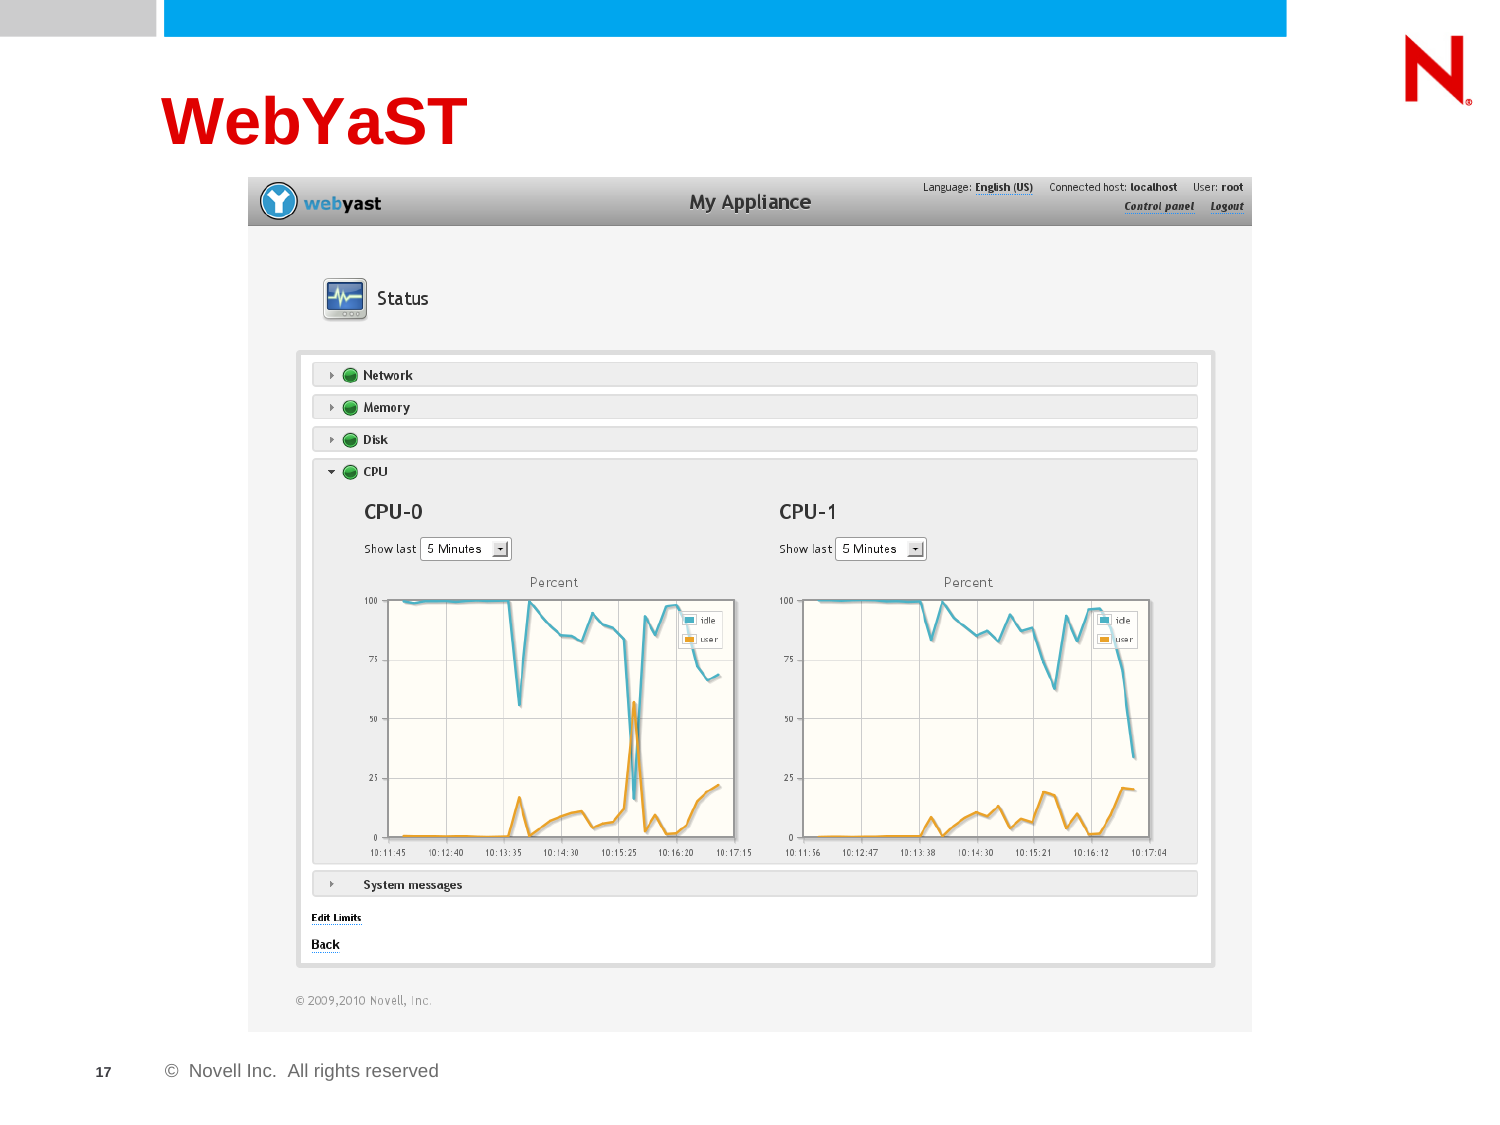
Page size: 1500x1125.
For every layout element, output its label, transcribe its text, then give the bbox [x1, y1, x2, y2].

title WebYaST [161, 41, 1383, 205]
picture [1403, 32, 1473, 107]
picture [248, 177, 1252, 1032]
